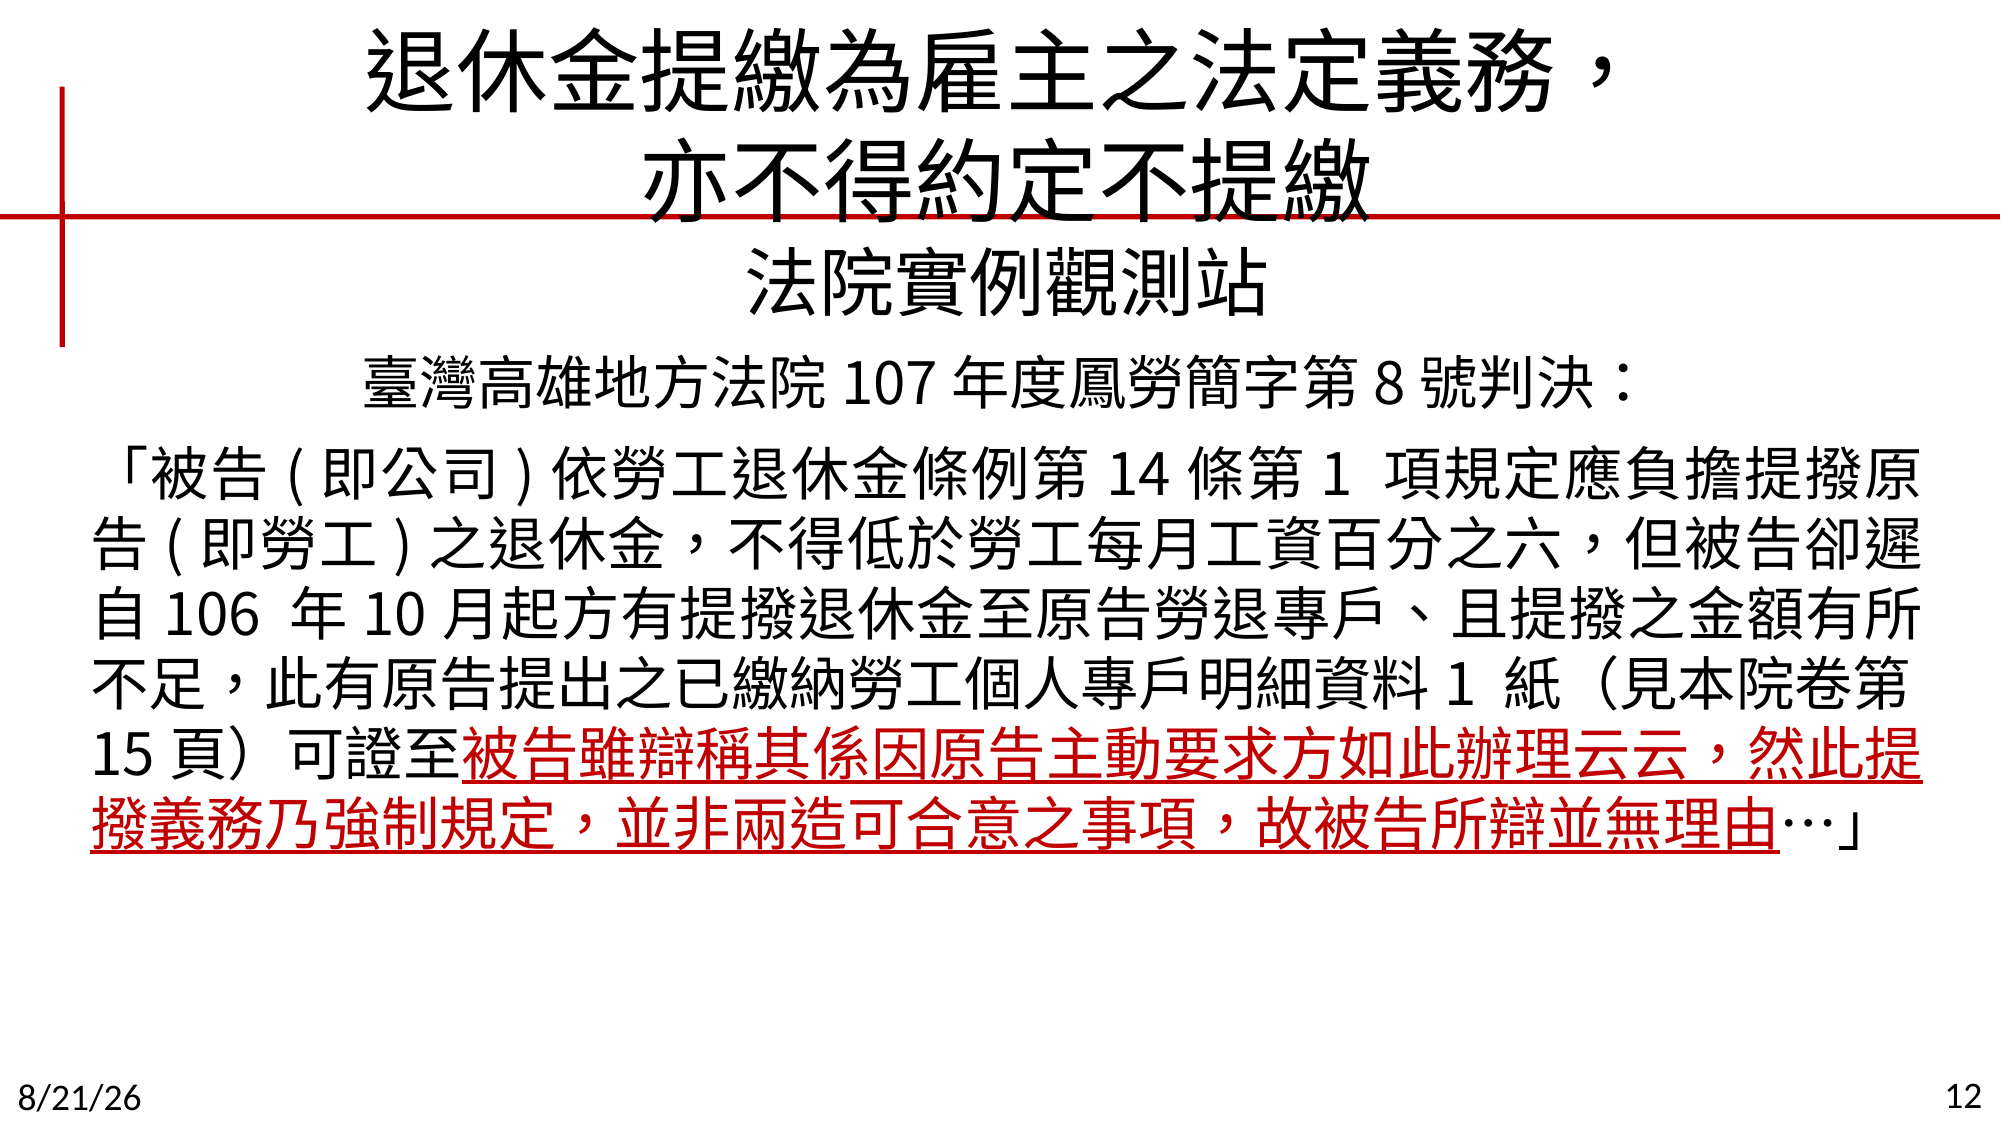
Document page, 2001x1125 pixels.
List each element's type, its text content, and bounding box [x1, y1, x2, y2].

slide_number <編號> [1701, 1063, 1998, 1118]
list 法院實例觀測站 臺灣高雄地方法院107年度鳳勞簡字第8號判決： 「被告(即公司)依勞工退休金條例第14條第1 項規定應負擔提撥原告(即勞工)之退休金，不得低於勞工每月工資百分之六，但被告卻遲自106 年10月起方有提撥退休金至原告勞退專戶、且提撥之金額有所不足，此有原告提出之已繳納勞工個人專戶明細資料1 紙（見本院卷第15頁）可證至被告雖辯稱其係因原告主動要求方如此辦理云云，然此提撥義務乃強制規定，並非兩造可合意之事項，故被告所辯並無理由…」 [75, 228, 1938, 1038]
slide_number 9/22/20 [2, 1065, 452, 1116]
title 退休金提繳為雇主之法定義務， 亦不得約定不提繳 [75, 6, 1938, 211]
